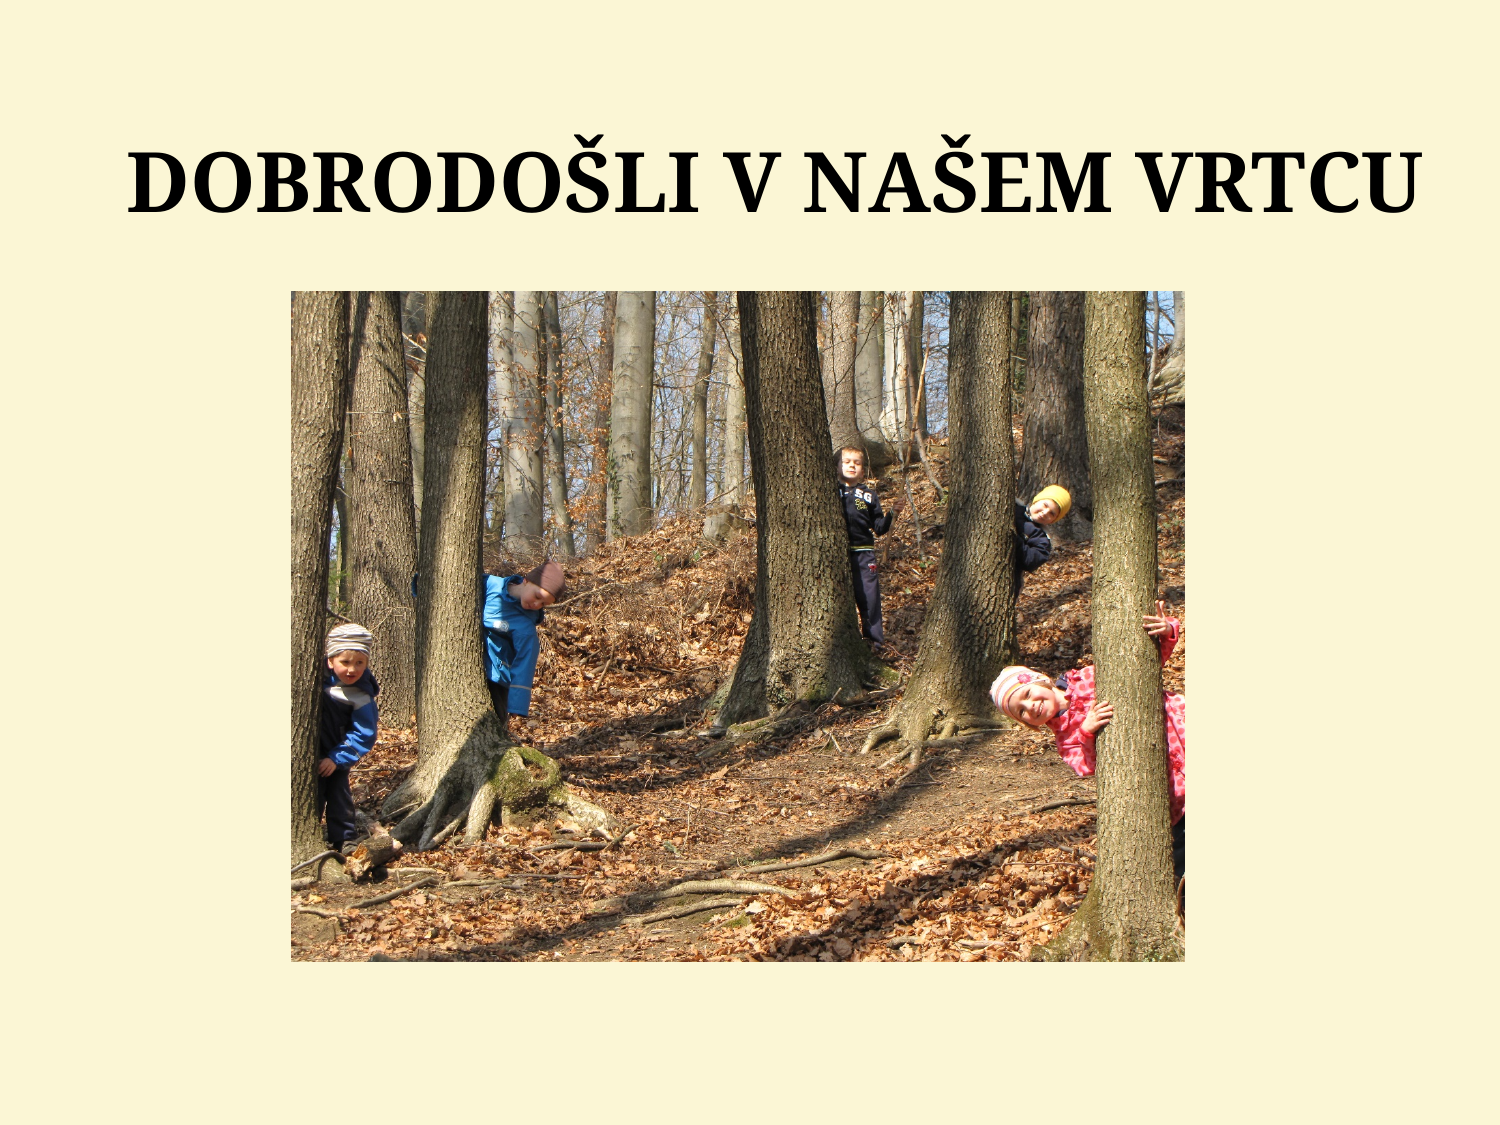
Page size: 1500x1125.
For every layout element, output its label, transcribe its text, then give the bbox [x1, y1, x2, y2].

picture [291, 291, 1185, 962]
title DOBRODOŠLI V NAŠEM VRTCU [100, 66, 1451, 292]
